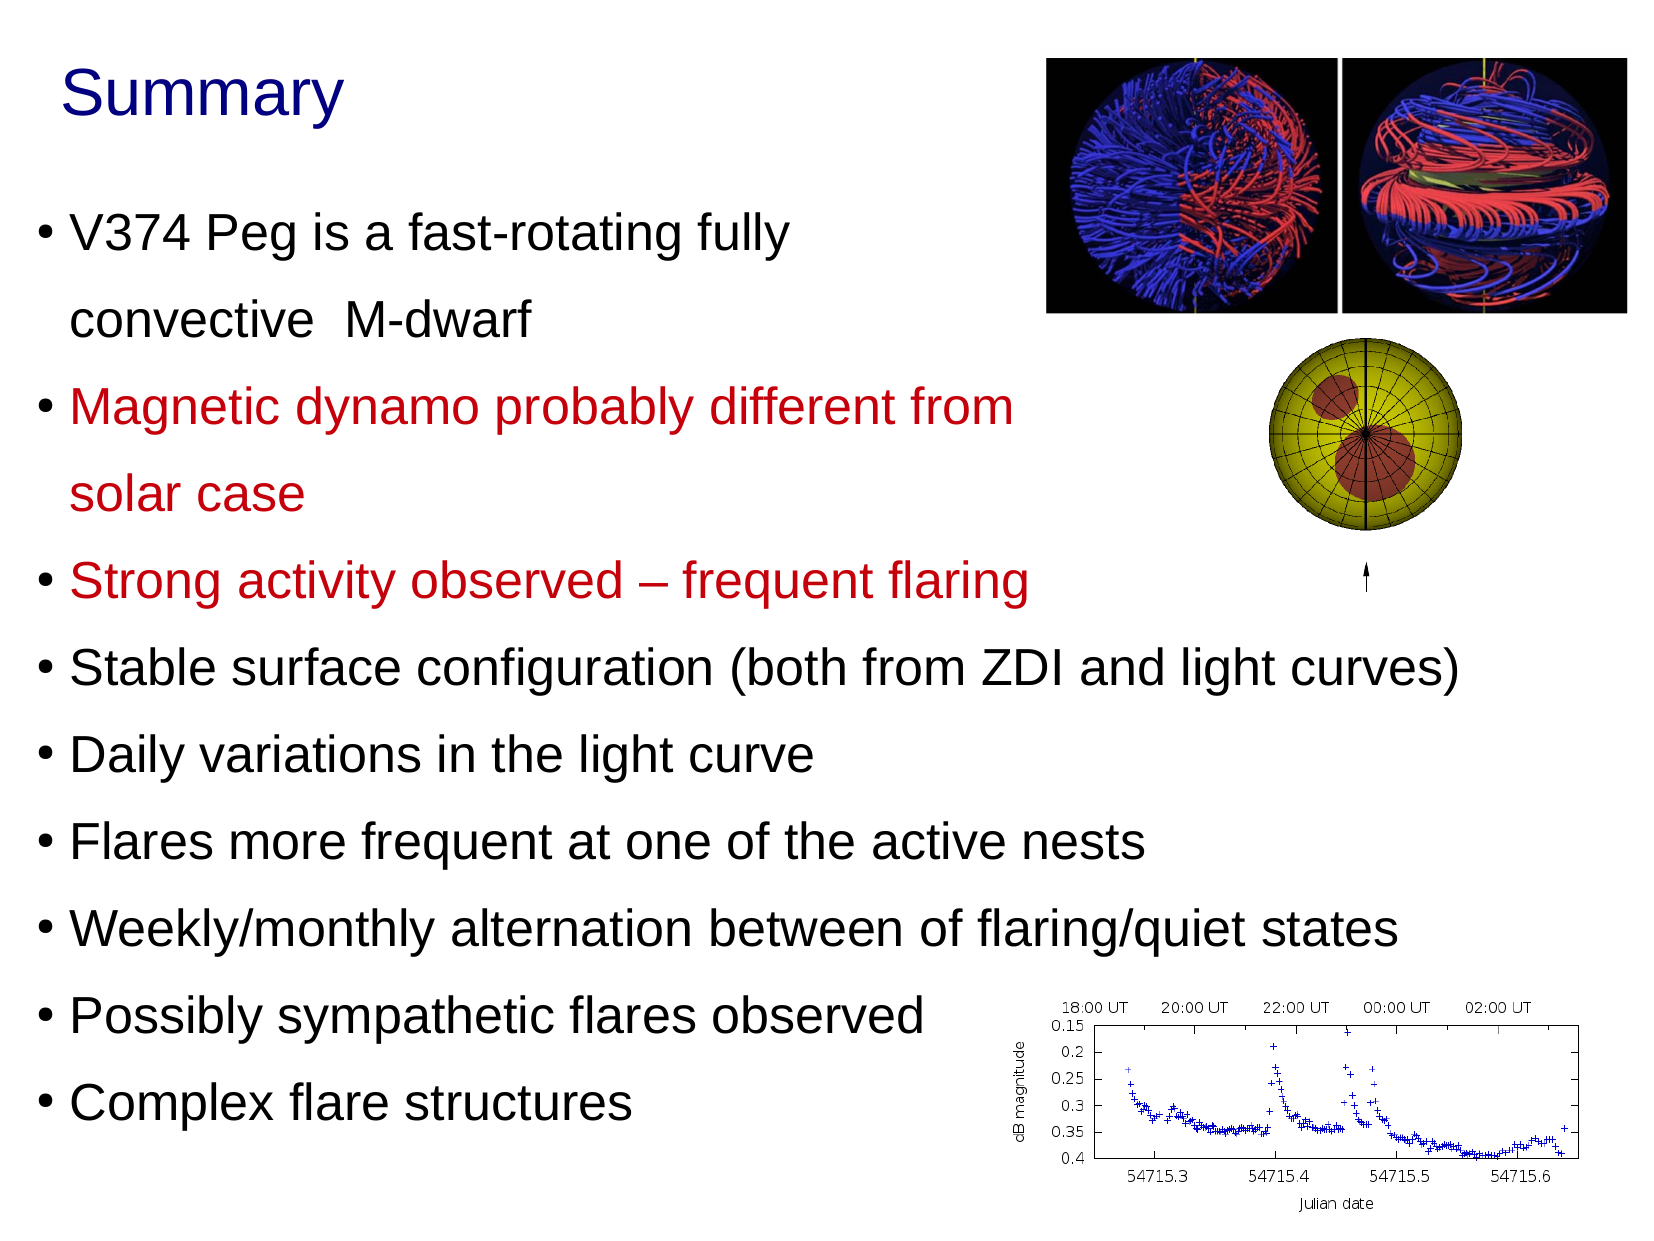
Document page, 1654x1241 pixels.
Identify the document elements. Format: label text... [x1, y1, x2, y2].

picture [1035, 48, 1636, 593]
picture [1005, 989, 1606, 1216]
text_box V374 Peg is a fast-rotating fully convective M-dwarf Magnetic dynamo probably different from solar case Strong activity observed – frequent flaring Stable surface configuration (both from ZDI and light curves) Daily variations in the light curve Flares more frequent at one of the active nests Weekly/monthly alternation between of flaring/quiet states Possibly sympathetic flares observed Complex flare structures [36, 174, 1612, 1107]
text_box Summary [60, 34, 1516, 150]
